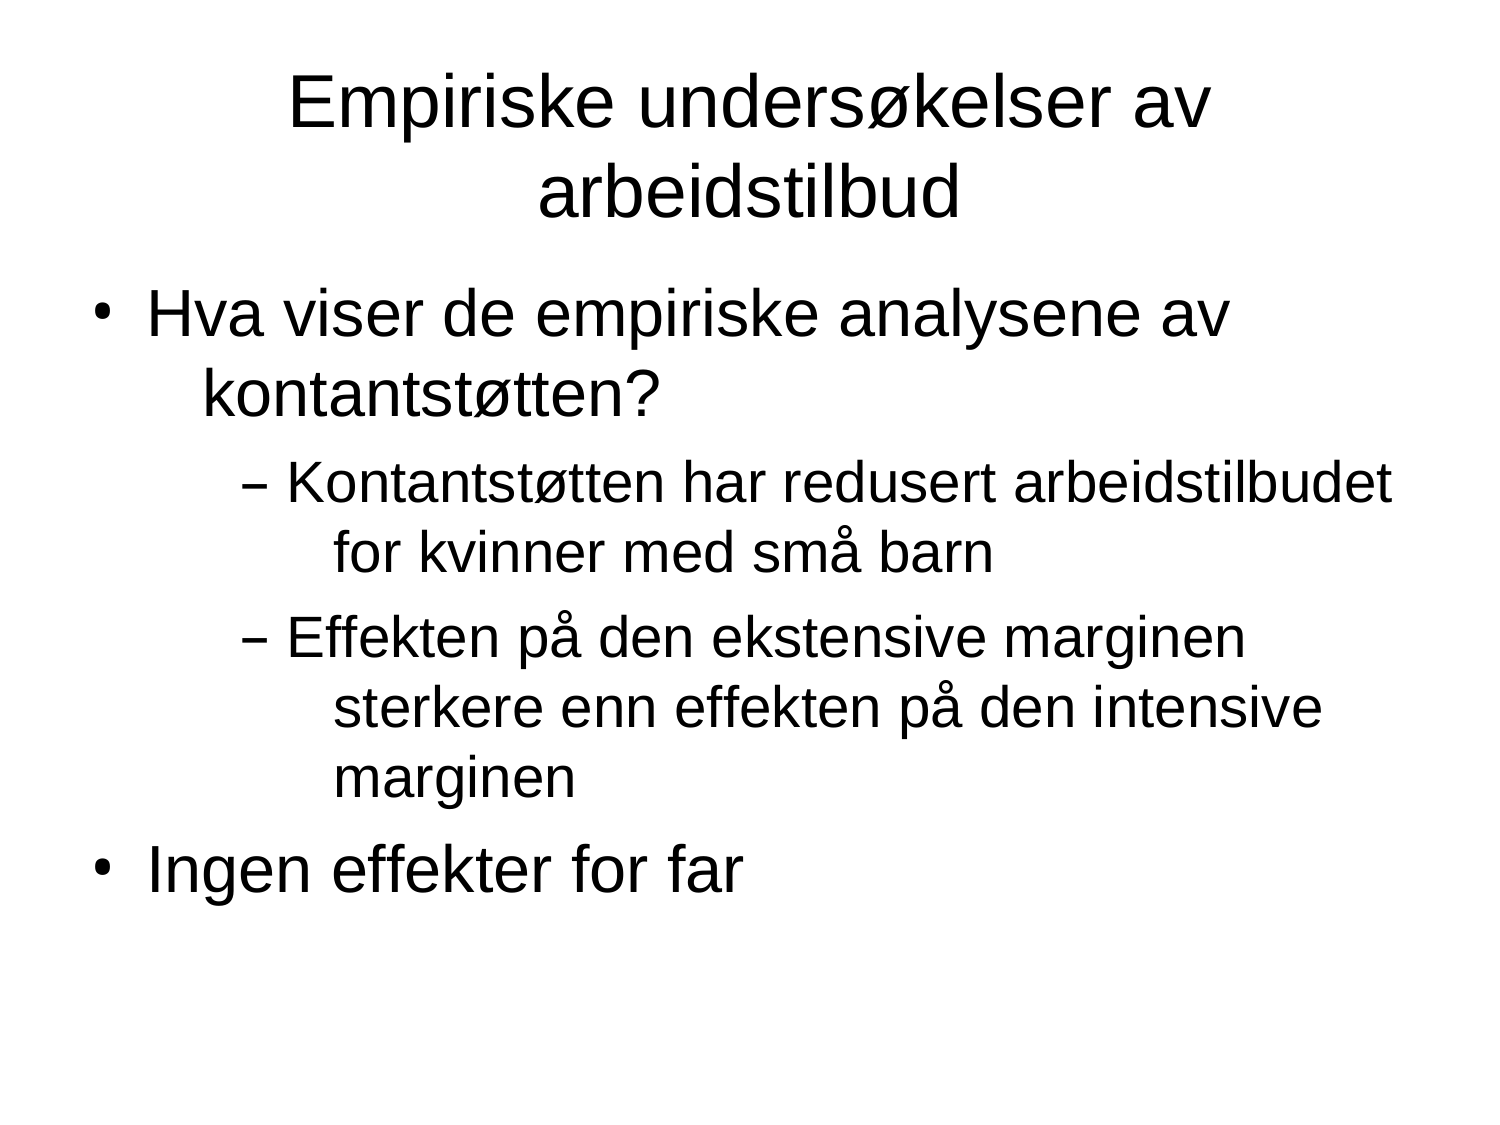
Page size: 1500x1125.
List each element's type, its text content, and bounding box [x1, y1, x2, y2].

title Empiriske undersøkelser av arbeidstilbud [75, 45, 1426, 233]
list Hva viser de empiriske analysene av kontantstøtten? Kontantstøtten har redusert arbeidstilbudet for kvinner med små barn Effekten på den ekstensive marginen sterkere enn effekten på den intensive marginen Ingen effekter for far [75, 262, 1426, 1005]
